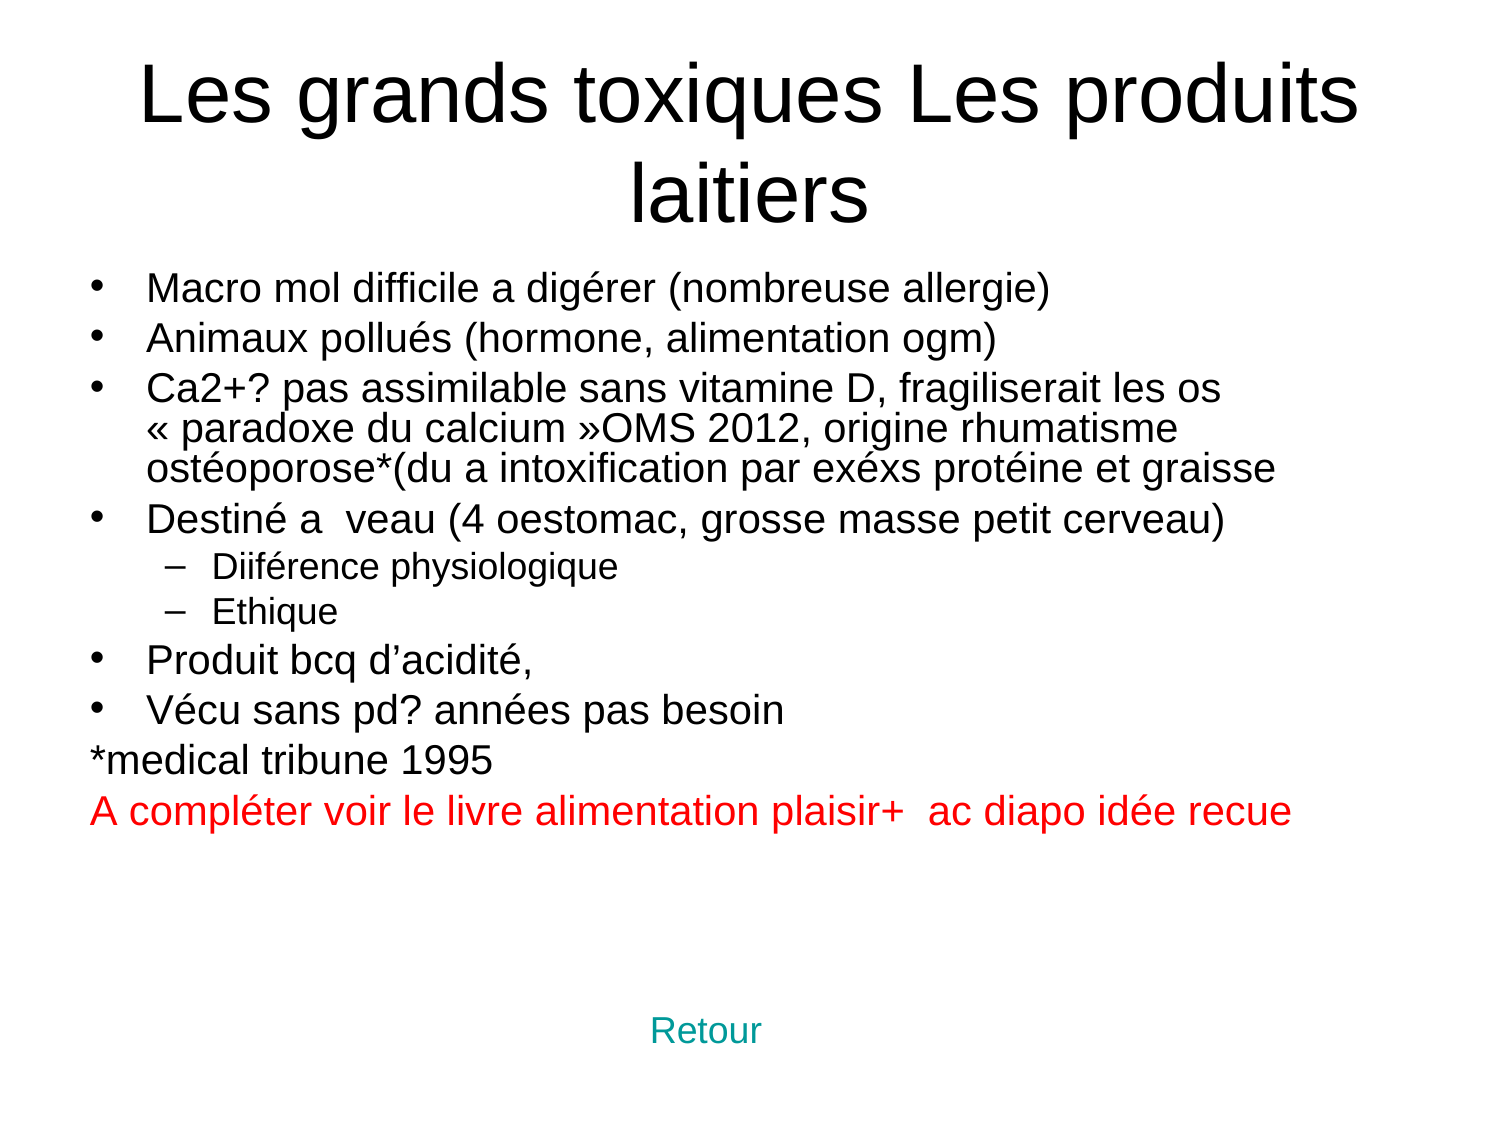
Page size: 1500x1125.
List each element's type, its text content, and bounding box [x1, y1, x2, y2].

title Les grands toxiques Les produits laitiers [75, 45, 1426, 233]
text_box Retour [635, 998, 788, 1059]
list Macro mol difficile a digérer (nombreuse allergie) Animaux pollués (hormone, alimentation ogm) Ca2+? pas assimilable sans vitamine D, fragiliserait les os « paradoxe du calcium »OMS 2012, origine rhumatisme ostéoporose*(du a intoxification par exéxs protéine et graisse Destiné a veau (4 oestomac, grosse masse petit cerveau) Diiférence physiologique Ethique Produit bcq d’acidité, Vécu sans pd? années pas besoin *medical tribune 1995 A compléter voir le livre alimentation plaisir+ ac diapo idée recue [75, 262, 1426, 1005]
